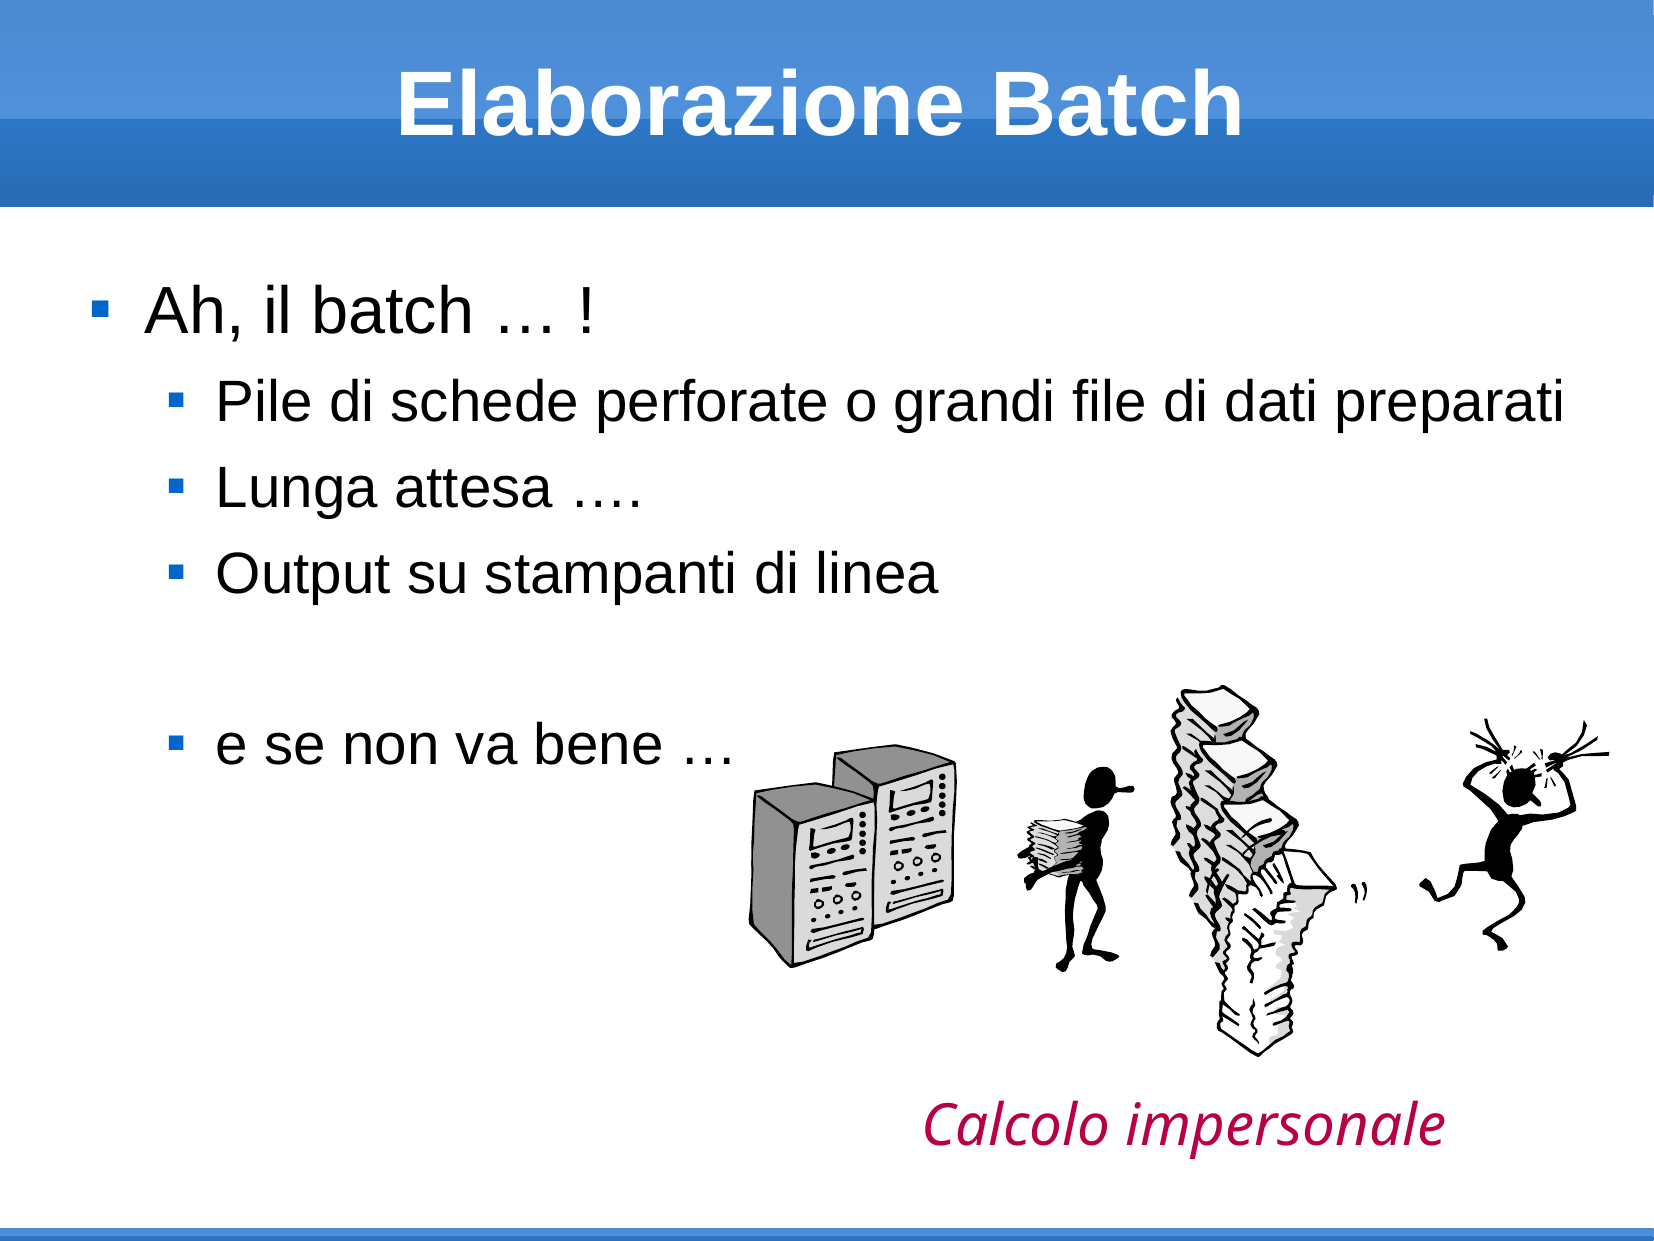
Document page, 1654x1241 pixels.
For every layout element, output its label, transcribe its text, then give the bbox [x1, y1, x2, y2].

text_box Calcolo impersonale [906, 1075, 1462, 1171]
text_box [1083, 766, 1135, 809]
text_box [748, 744, 957, 969]
text_box [1351, 883, 1358, 904]
text_box [1170, 685, 1338, 1058]
text_box [1361, 882, 1368, 901]
title Elaborazione Batch [76, 0, 1565, 208]
list Ah, il batch … ! Pile di schede perforate o grandi file di dati preparati Lunga attesa …. Output su stampanti di linea e se non va bene … [59, 265, 1595, 1211]
text_box [1017, 810, 1120, 973]
picture [1419, 718, 1610, 951]
